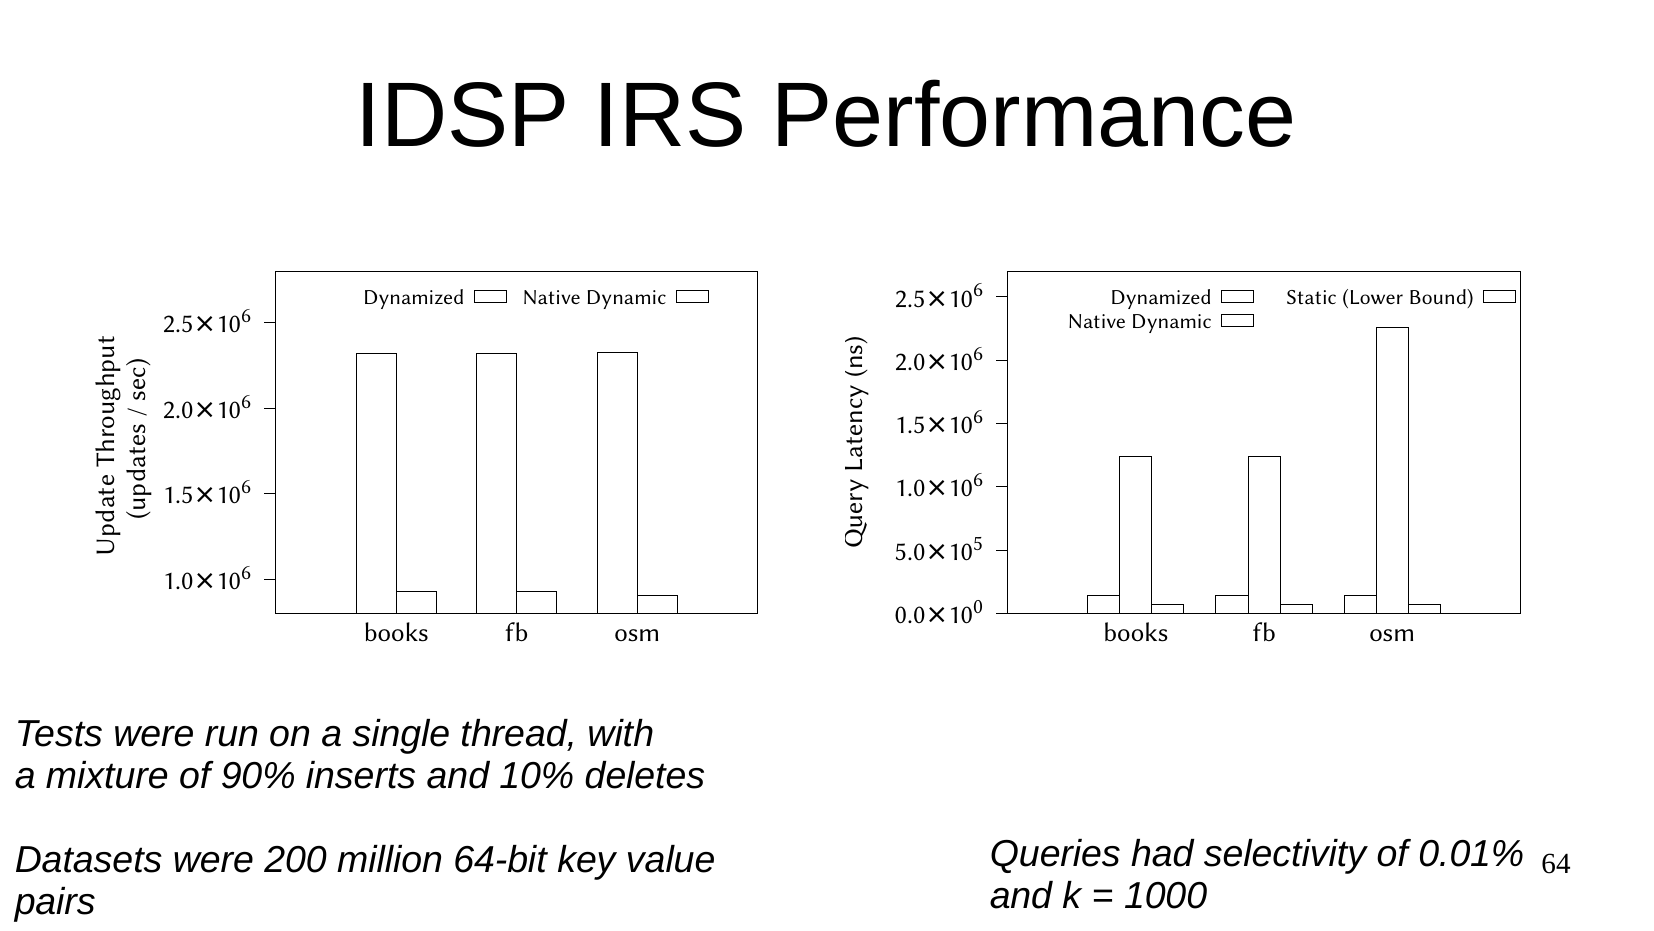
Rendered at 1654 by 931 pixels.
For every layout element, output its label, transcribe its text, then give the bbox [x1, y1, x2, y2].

text_box Tests were run on a single thread, with a mixture of 90% inserts and 10% deletes Datasets were 200 million 64-bit key value pairs [0, 705, 733, 931]
title IDSP IRS Performance [82, 37, 1571, 193]
text_box Queries had selectivity of 0.01% and k = 1000 [975, 825, 1551, 924]
picture [845, 239, 1572, 676]
picture [82, 239, 809, 676]
